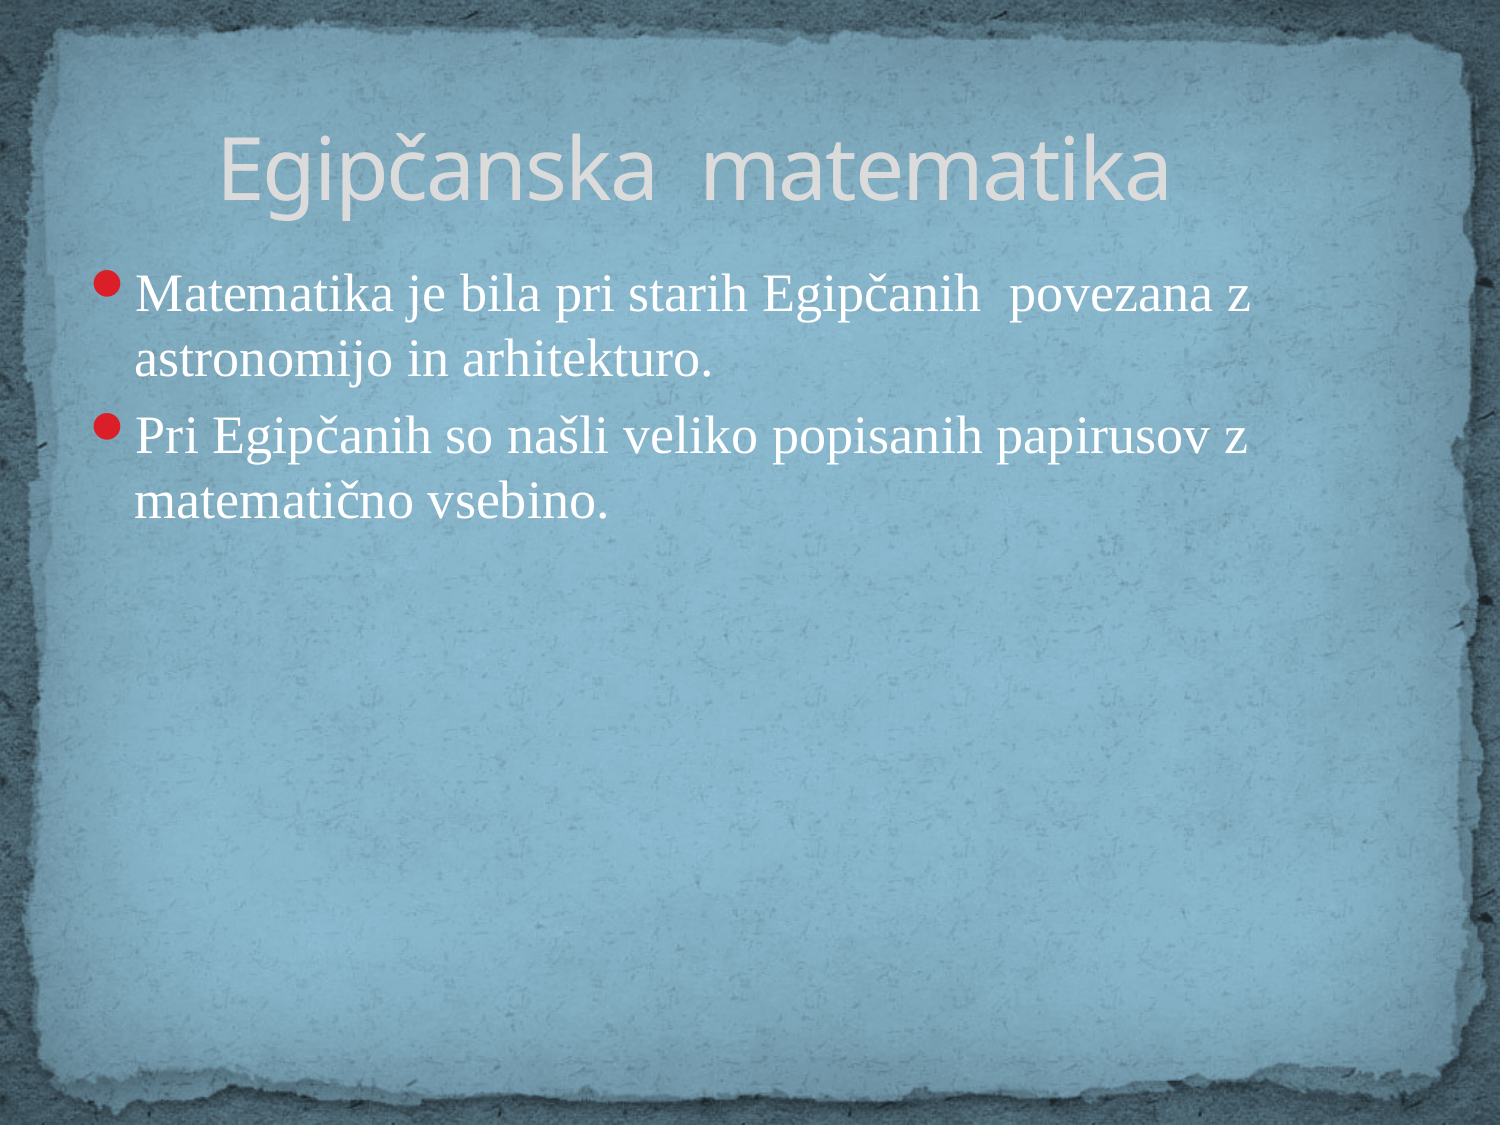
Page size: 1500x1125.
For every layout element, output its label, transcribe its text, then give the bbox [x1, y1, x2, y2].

list Matematika je bila pri starih Egipčanih povezana z astronomijo in arhitekturo. Pri Egipčanih so našli veliko popisanih papirusov z matematično vsebino. [75, 249, 1425, 1000]
title Egipčanska matematika [75, 24, 1425, 225]
picture [0, 0, 1500, 1125]
